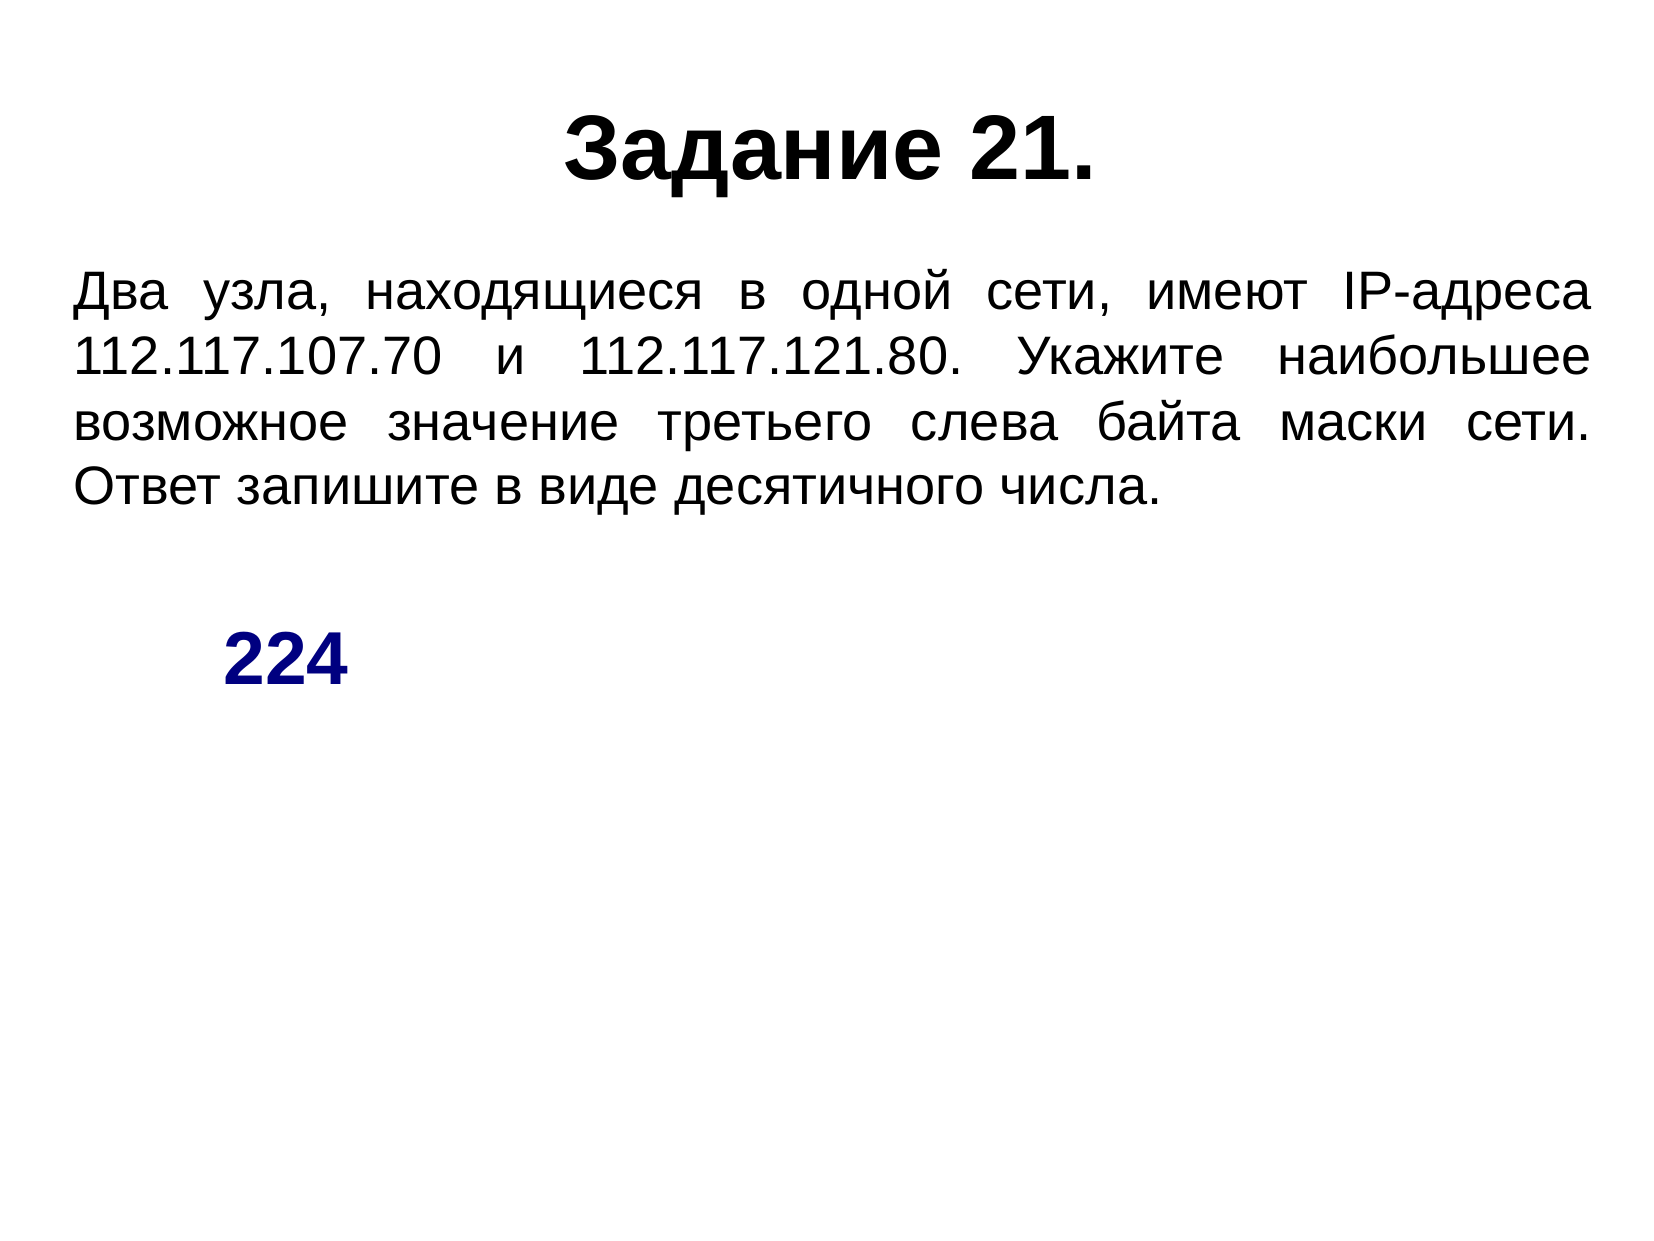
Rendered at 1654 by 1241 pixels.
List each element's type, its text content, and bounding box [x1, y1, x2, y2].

list Два узла, находящиеся в одной сети, имеют IP-адреса 112.117.107.70 и 112.117.121.80. Укажите наибольшее возможное значение третьего слева байта маски сети. Ответ запишите в виде десятичного числа. 224 [58, 248, 1609, 1205]
title Задание 21. [82, 68, 1571, 248]
